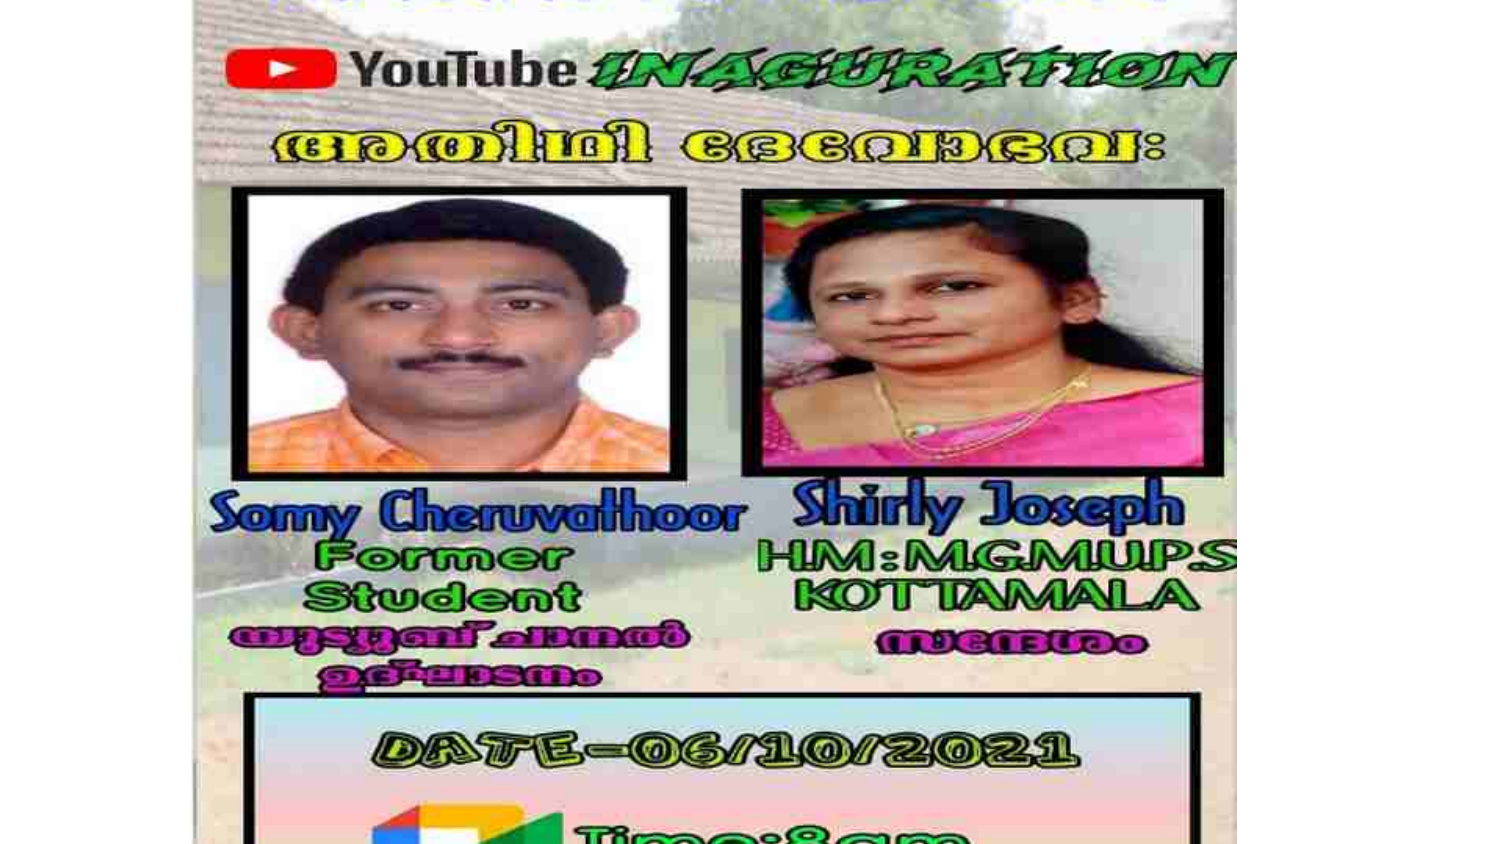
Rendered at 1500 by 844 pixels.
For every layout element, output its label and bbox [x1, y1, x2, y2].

picture [190, 0, 1237, 844]
